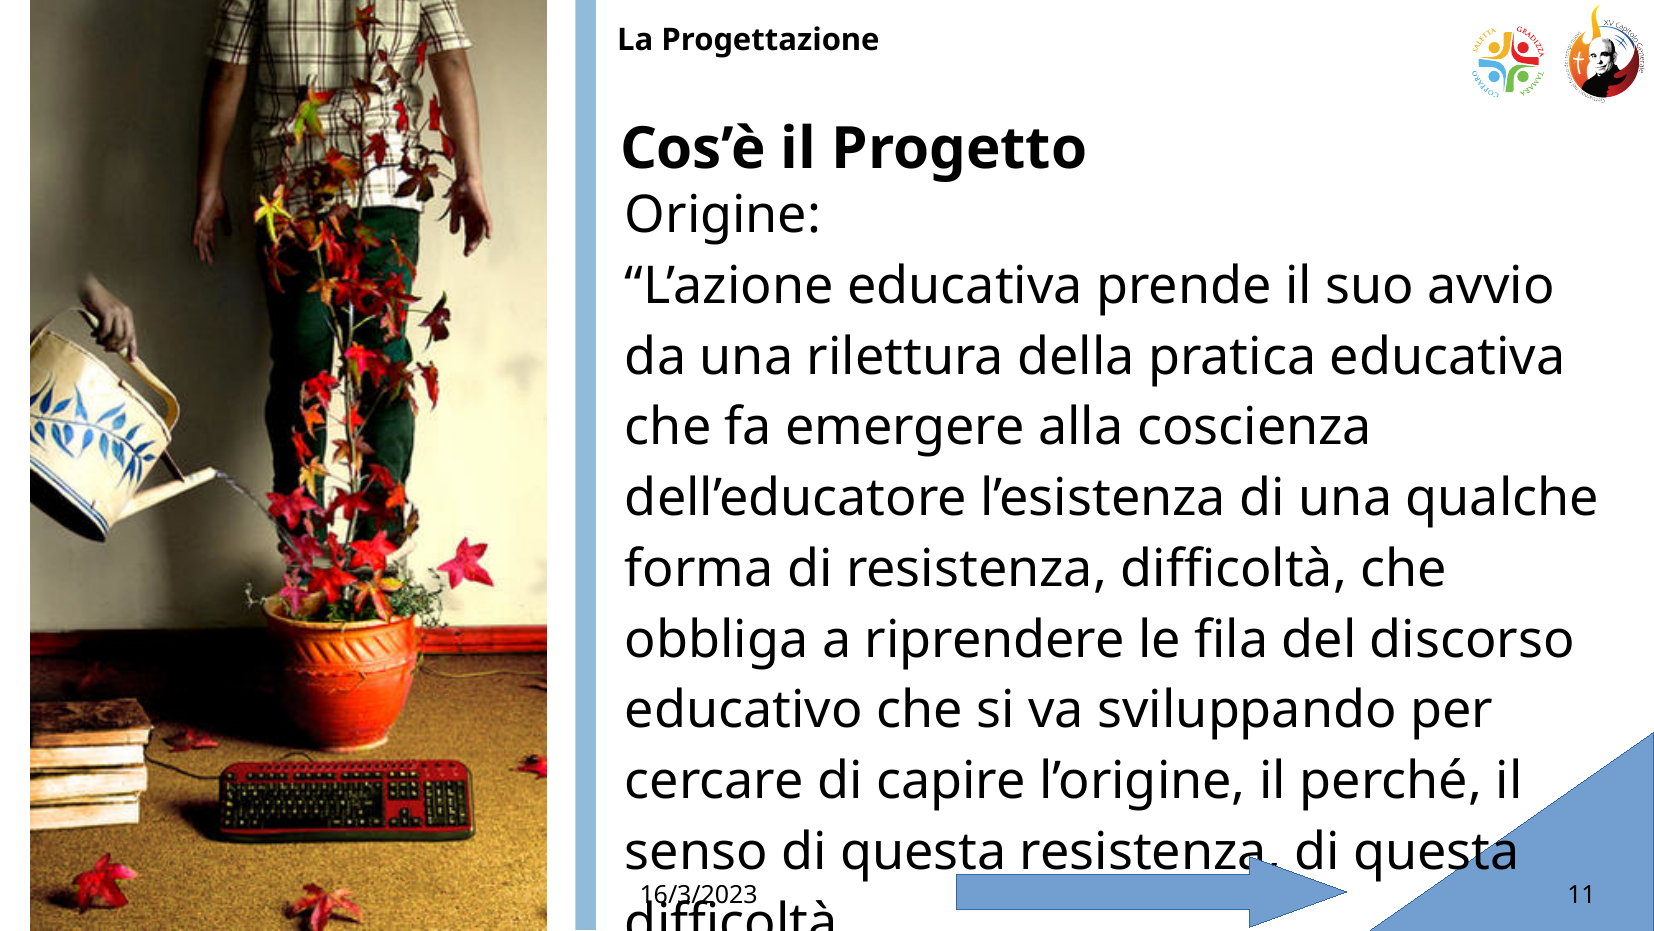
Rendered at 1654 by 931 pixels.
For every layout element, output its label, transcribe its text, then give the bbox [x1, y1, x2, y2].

title Cos’è il Progetto [620, 106, 1617, 178]
text_box [956, 856, 1347, 928]
subtitle Origine: “L’azione educativa prende il suo avvio da una rilettura della pratica educativa che fa emergere alla coscienza dell’educatore l’esistenza di una qualche forma di resistenza, difficoltà, che obbliga a riprendere le fila del discorso educativo che si va sviluppando per cercare di capire l’origine, il perché, il senso di questa resistenza, di questa difficoltà. [624, 178, 1602, 873]
picture [30, 0, 547, 931]
text_box La Progettazione [602, 9, 1335, 63]
picture [1563, 4, 1646, 103]
